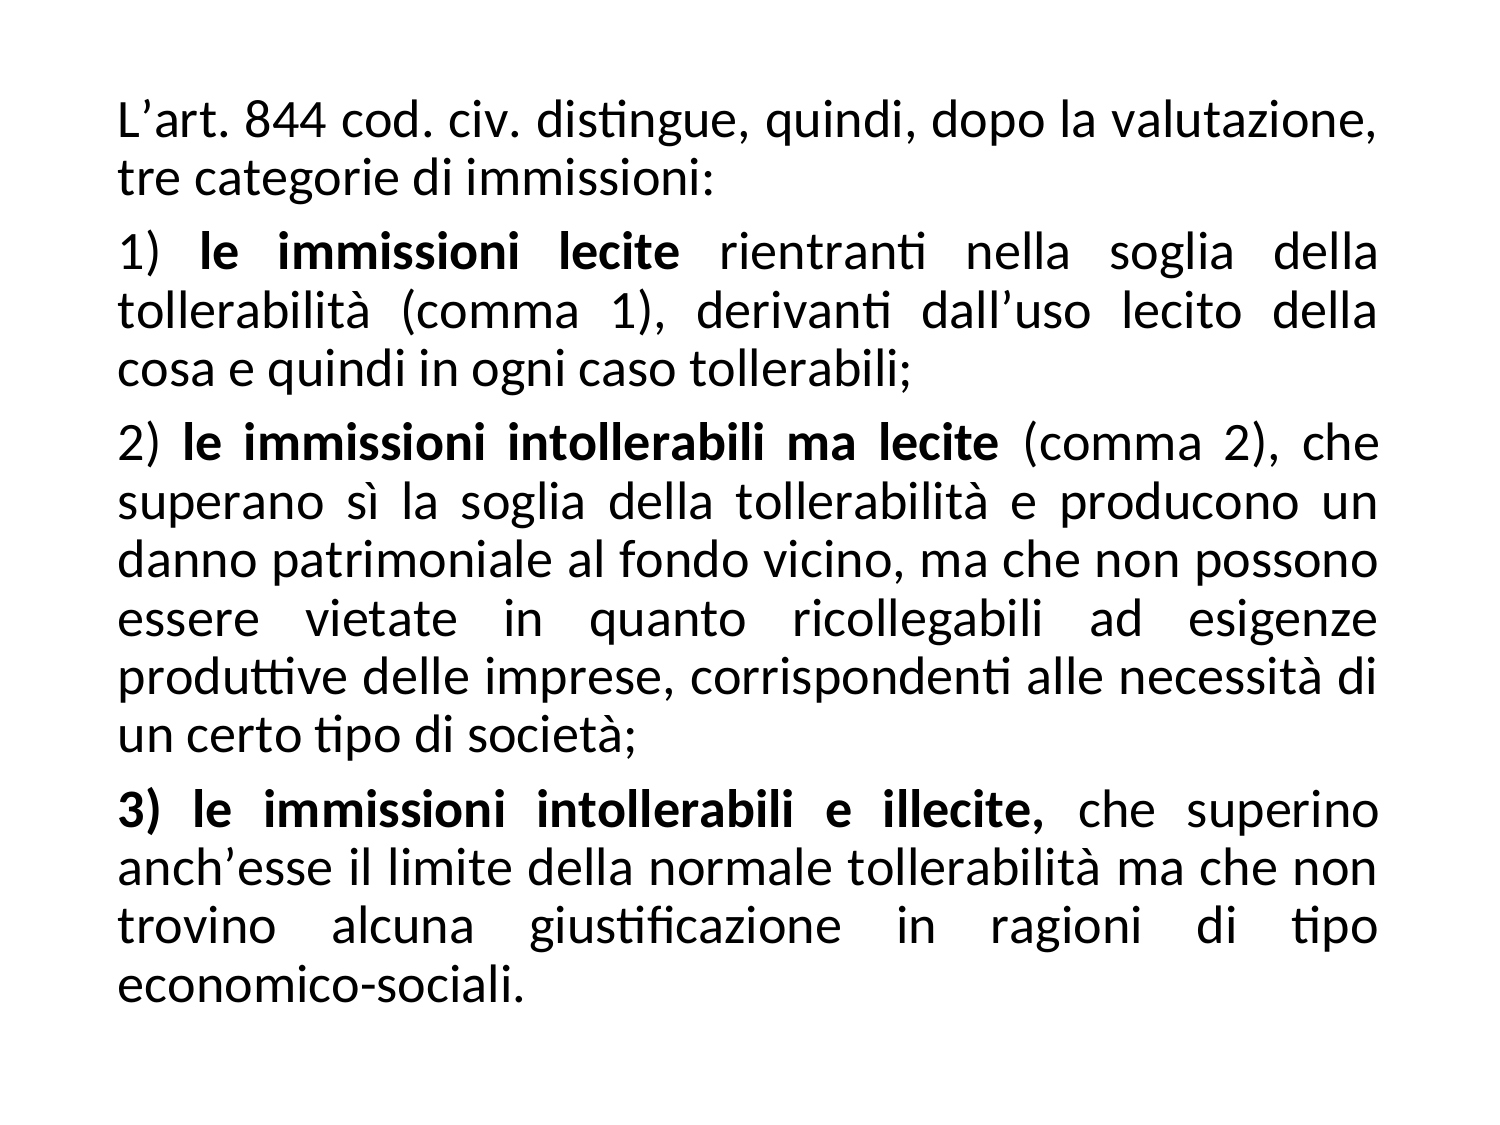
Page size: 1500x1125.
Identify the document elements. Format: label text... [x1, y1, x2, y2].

list L’art. 844 cod. civ. distingue, quindi, dopo la valutazione, tre categorie di immissioni: 1) le immissioni lecite rientranti nella soglia della tollerabilità (comma 1), derivanti dall’uso lecito della cosa e quindi in ogni caso tollerabili; 2) le immissioni intollerabili ma lecite (comma 2), che superano sì la soglia della tollerabilità e producono un danno patrimoniale al fondo vicino, ma che non possono essere vietate in quanto ricollegabili ad esigenze produttive delle imprese, corrispondenti alle necessità di un certo tipo di società; 3) le immissioni intollerabili e illecite, che superino anch’esse il limite della normale tollerabilità ma che non trovino alcuna giustificazione in ragioni di tipo economico-sociali. [103, 82, 1397, 1085]
